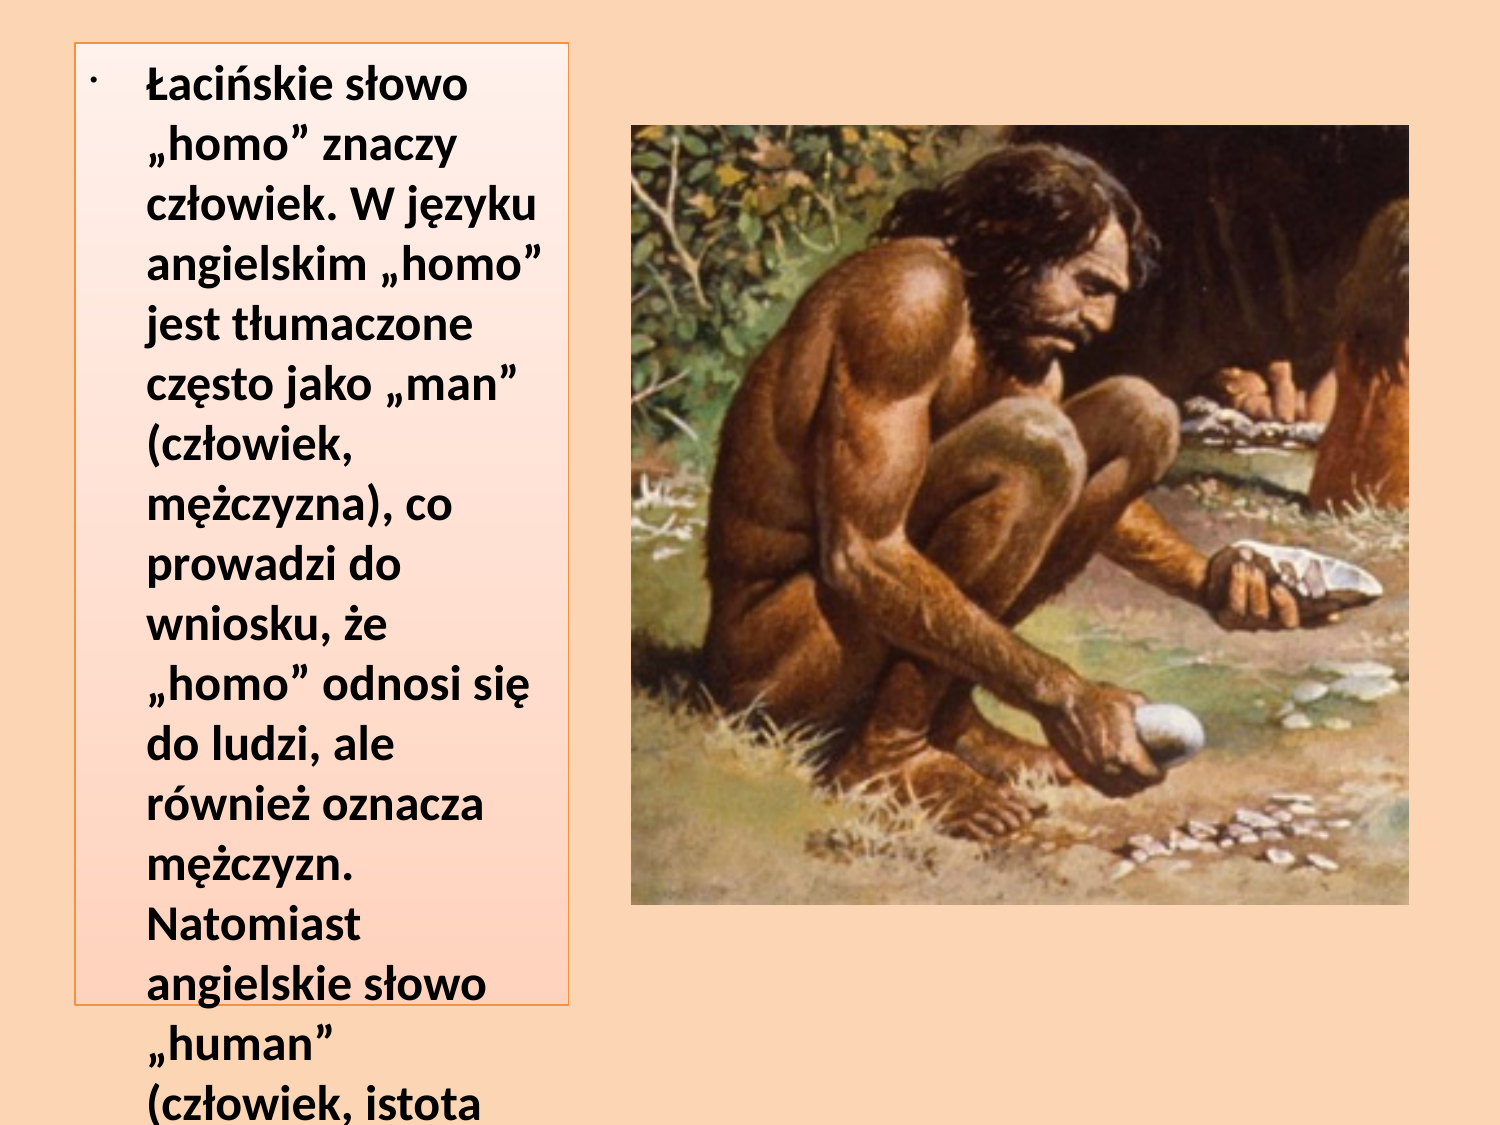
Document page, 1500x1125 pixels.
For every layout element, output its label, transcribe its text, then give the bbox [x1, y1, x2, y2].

picture [631, 125, 1409, 905]
list Łacińskie słowo „homo” znaczy człowiek. W języku angielskim „homo” jest tłumaczone często jako „man” (człowiek, mężczyzna), co prowadzi do wniosku, że „homo” odnosi się do ludzi, ale również oznacza mężczyzn. Natomiast angielskie słowo „human” (człowiek, istota ludzka) pochodzi od łacińskiego „humanus” (ludzki). [75, 42, 569, 1005]
